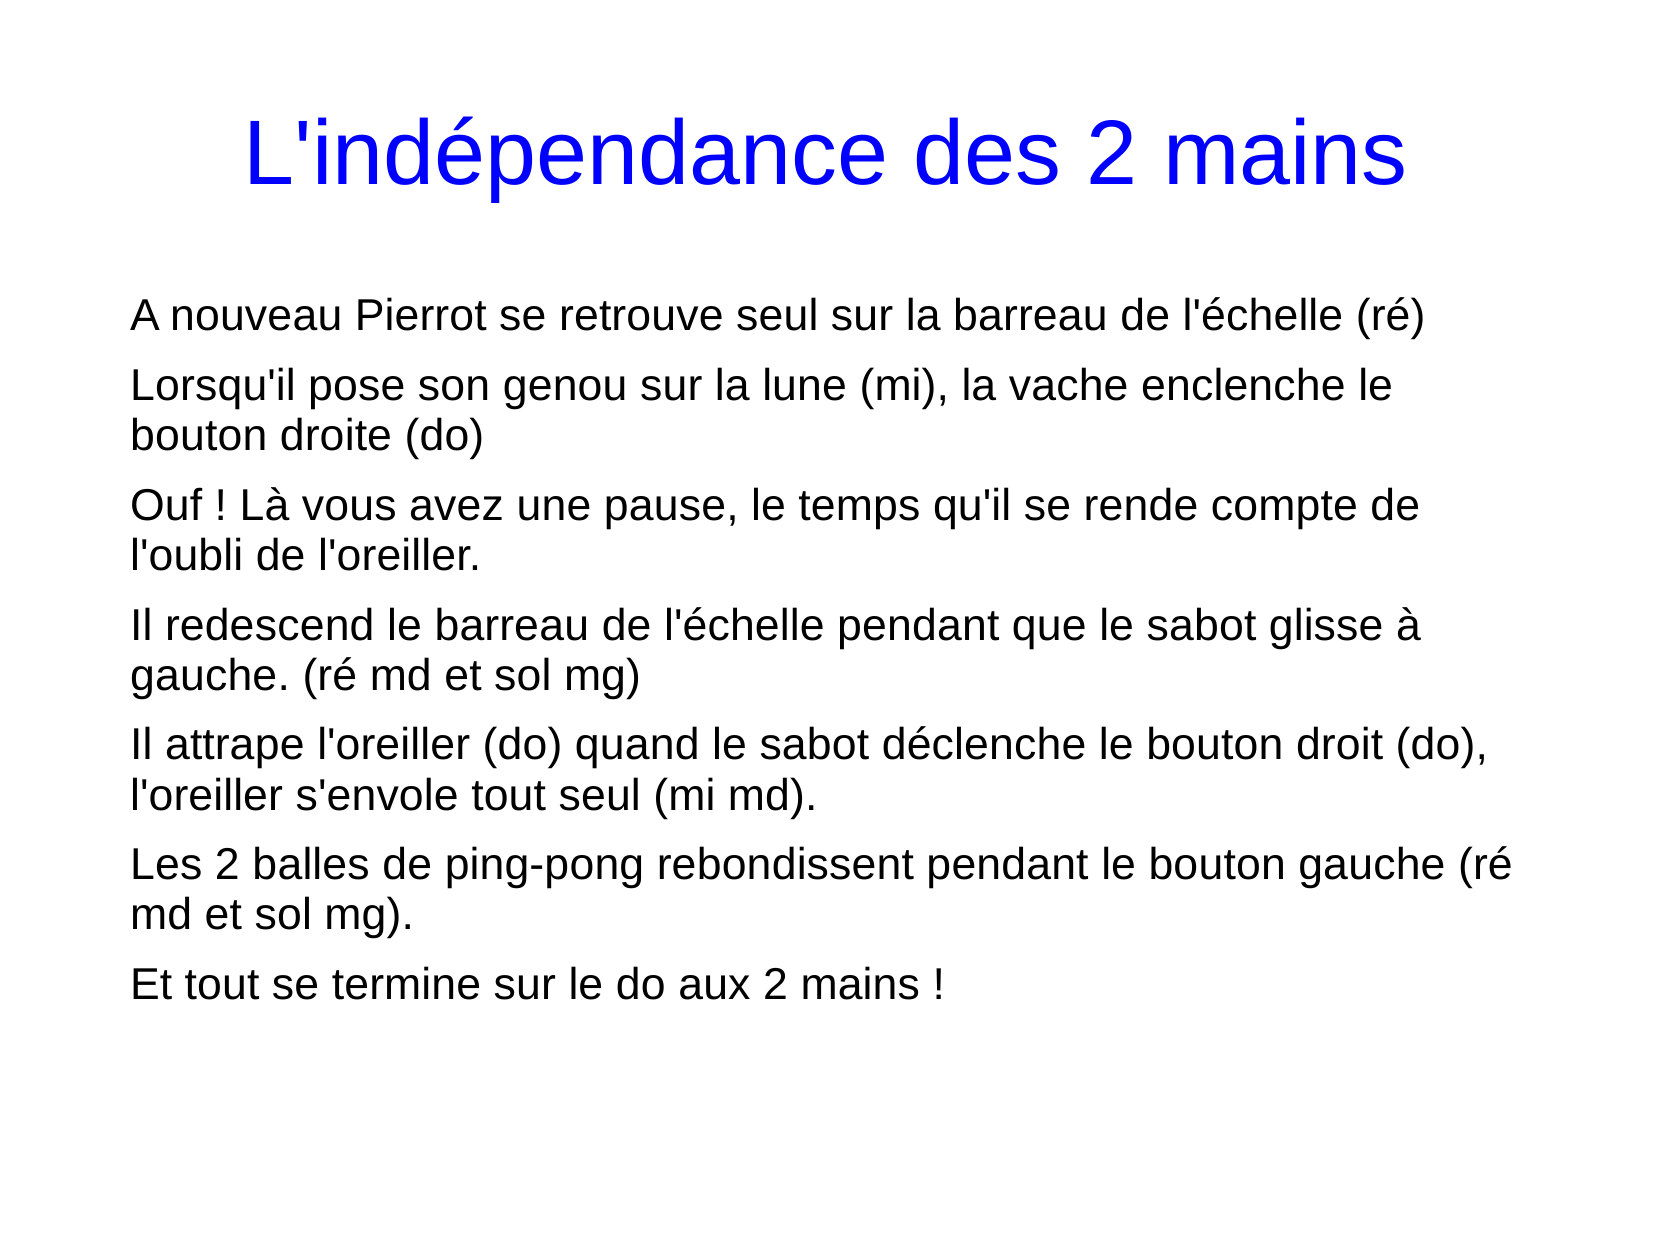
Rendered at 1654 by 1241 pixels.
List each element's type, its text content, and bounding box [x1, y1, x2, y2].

list A nouveau Pierrot se retrouve seul sur la barreau de l'échelle (ré) Lorsqu'il pose son genou sur la lune (mi), la vache enclenche le bouton droite (do) Ouf ! Là vous avez une pause, le temps qu'il se rende compte de l'oubli de l'oreiller. Il redescend le barreau de l'échelle pendant que le sabot glisse à gauche. (ré md et sol mg) Il attrape l'oreiller (do) quand le sabot déclenche le bouton droit (do), l'oreiller s'envole tout seul (mi md). Les 2 balles de ping-pong rebondissent pendant le bouton gauche (ré md et sol mg). Et tout se termine sur le do aux 2 mains ! [82, 290, 1538, 1010]
title L'indépendance des 2 mains [82, 49, 1571, 257]
